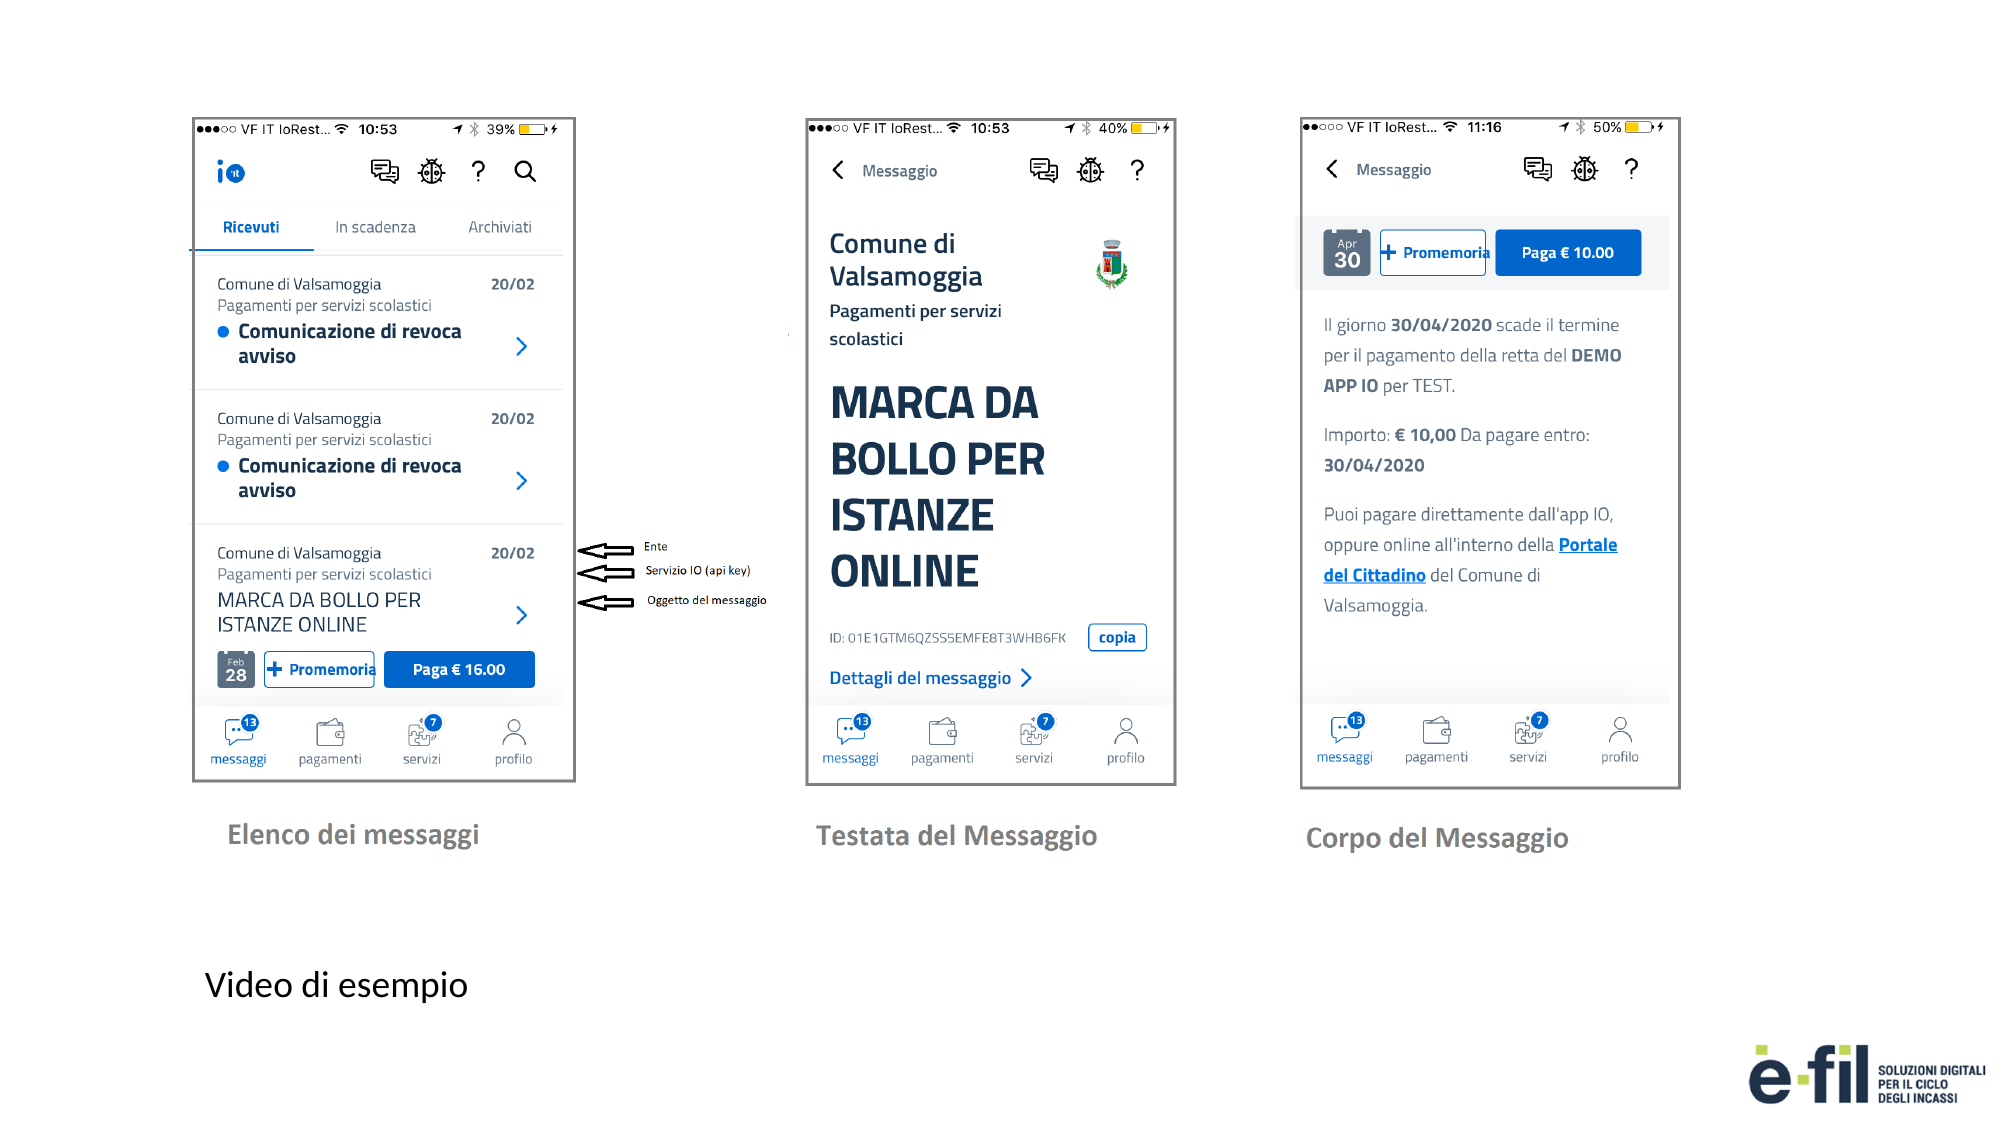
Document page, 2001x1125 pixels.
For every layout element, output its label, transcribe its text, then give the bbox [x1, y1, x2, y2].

picture [189, 117, 1876, 927]
picture [1726, 1039, 2000, 1108]
text_box Video di esempio [190, 953, 571, 1013]
